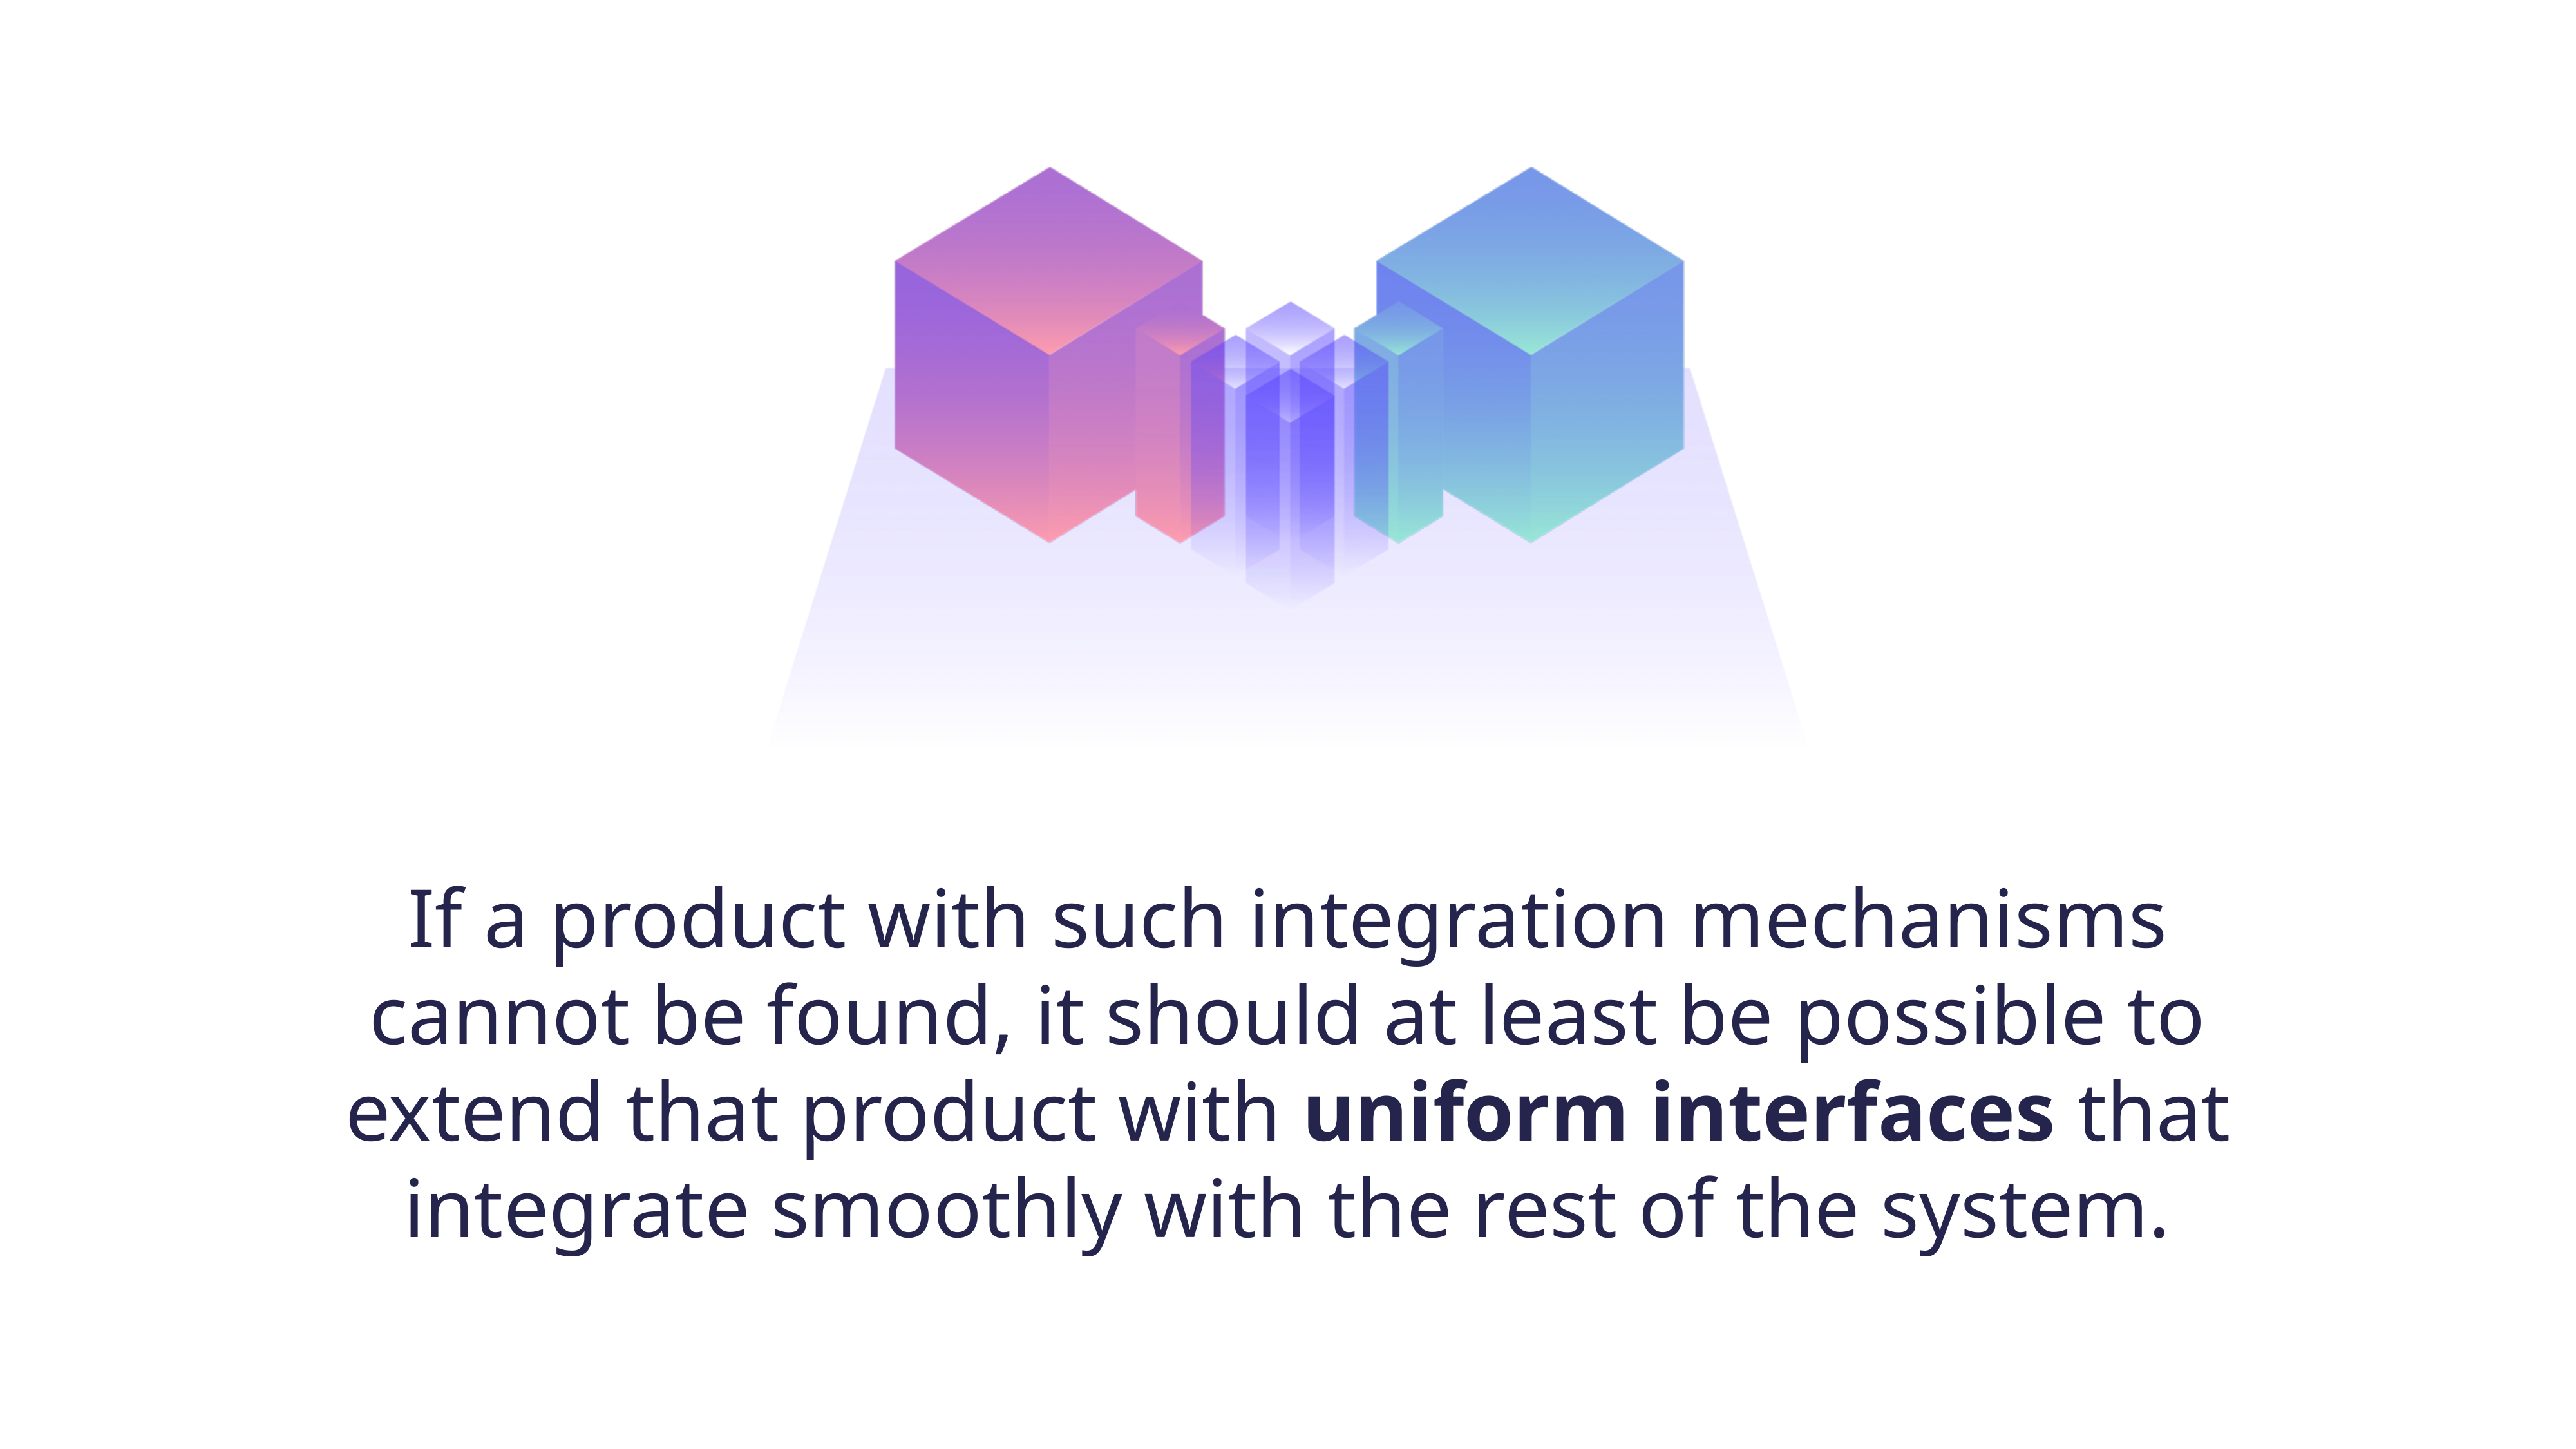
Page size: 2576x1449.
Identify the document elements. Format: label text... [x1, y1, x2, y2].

list If a product with such integration mechanisms cannot be found, it should at least be possible to extend that product with uniform interfaces that integrate smoothly with the rest of the system. [301, 775, 2275, 1345]
picture [766, 167, 1810, 752]
